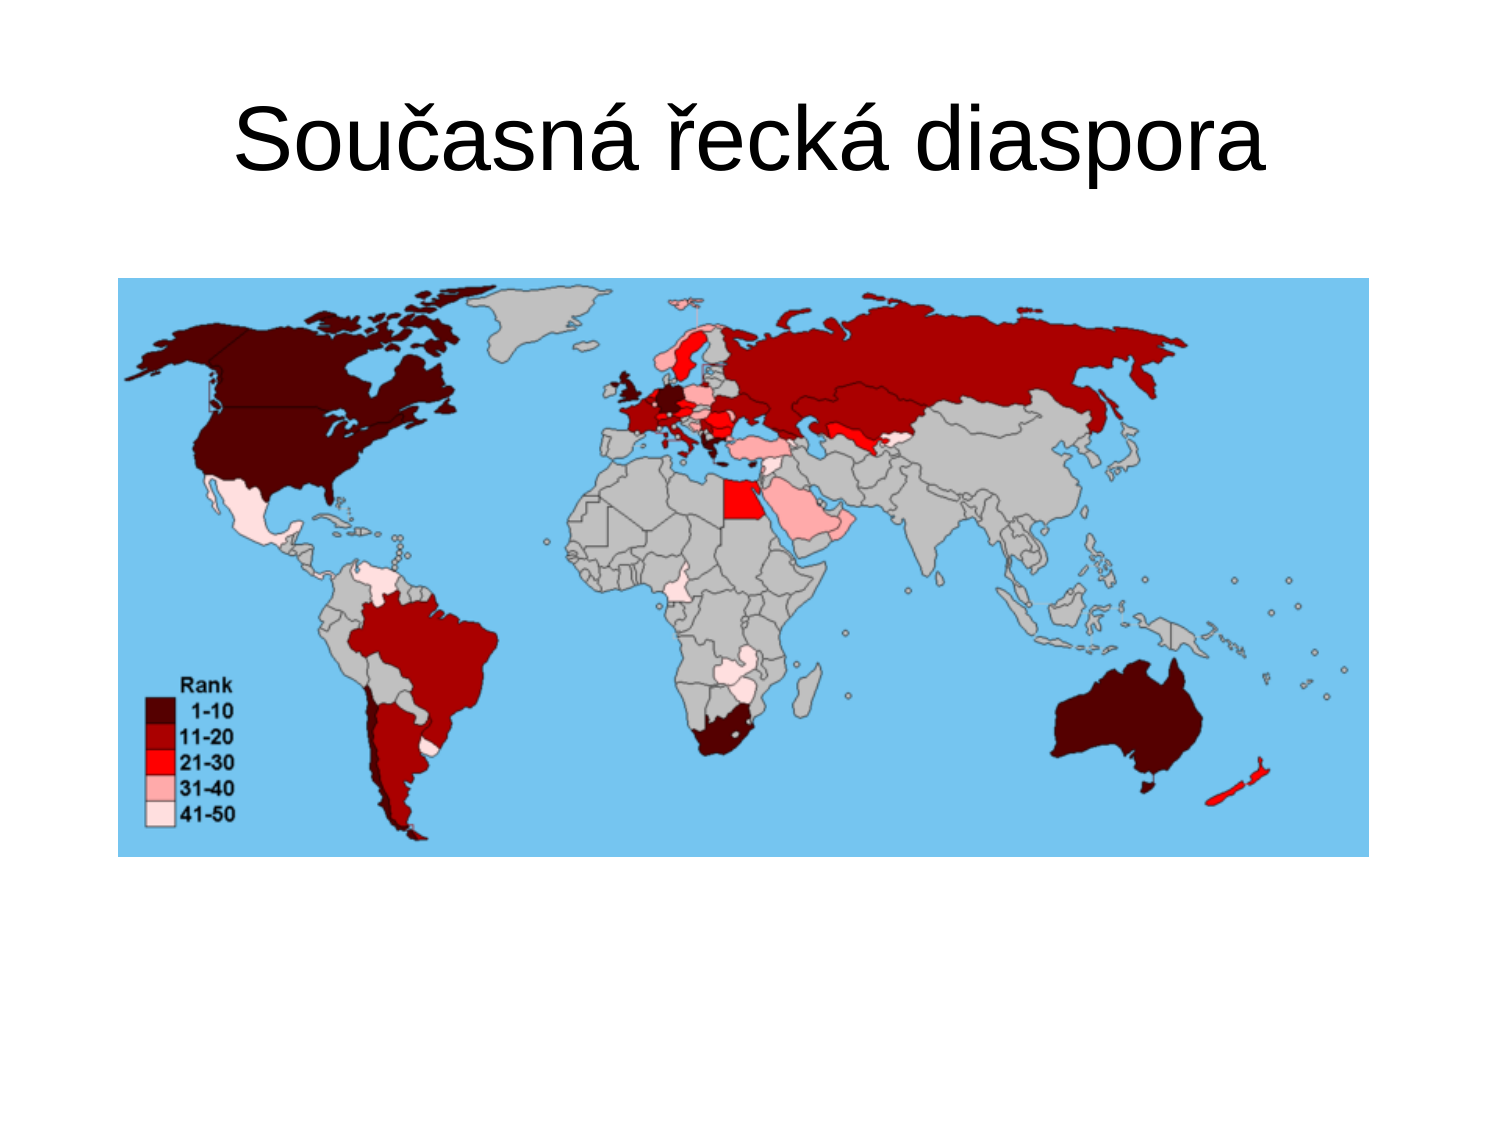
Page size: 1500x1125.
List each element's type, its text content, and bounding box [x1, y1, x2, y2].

title Současná řecká diaspora [75, 20, 1426, 257]
picture [118, 278, 1369, 857]
